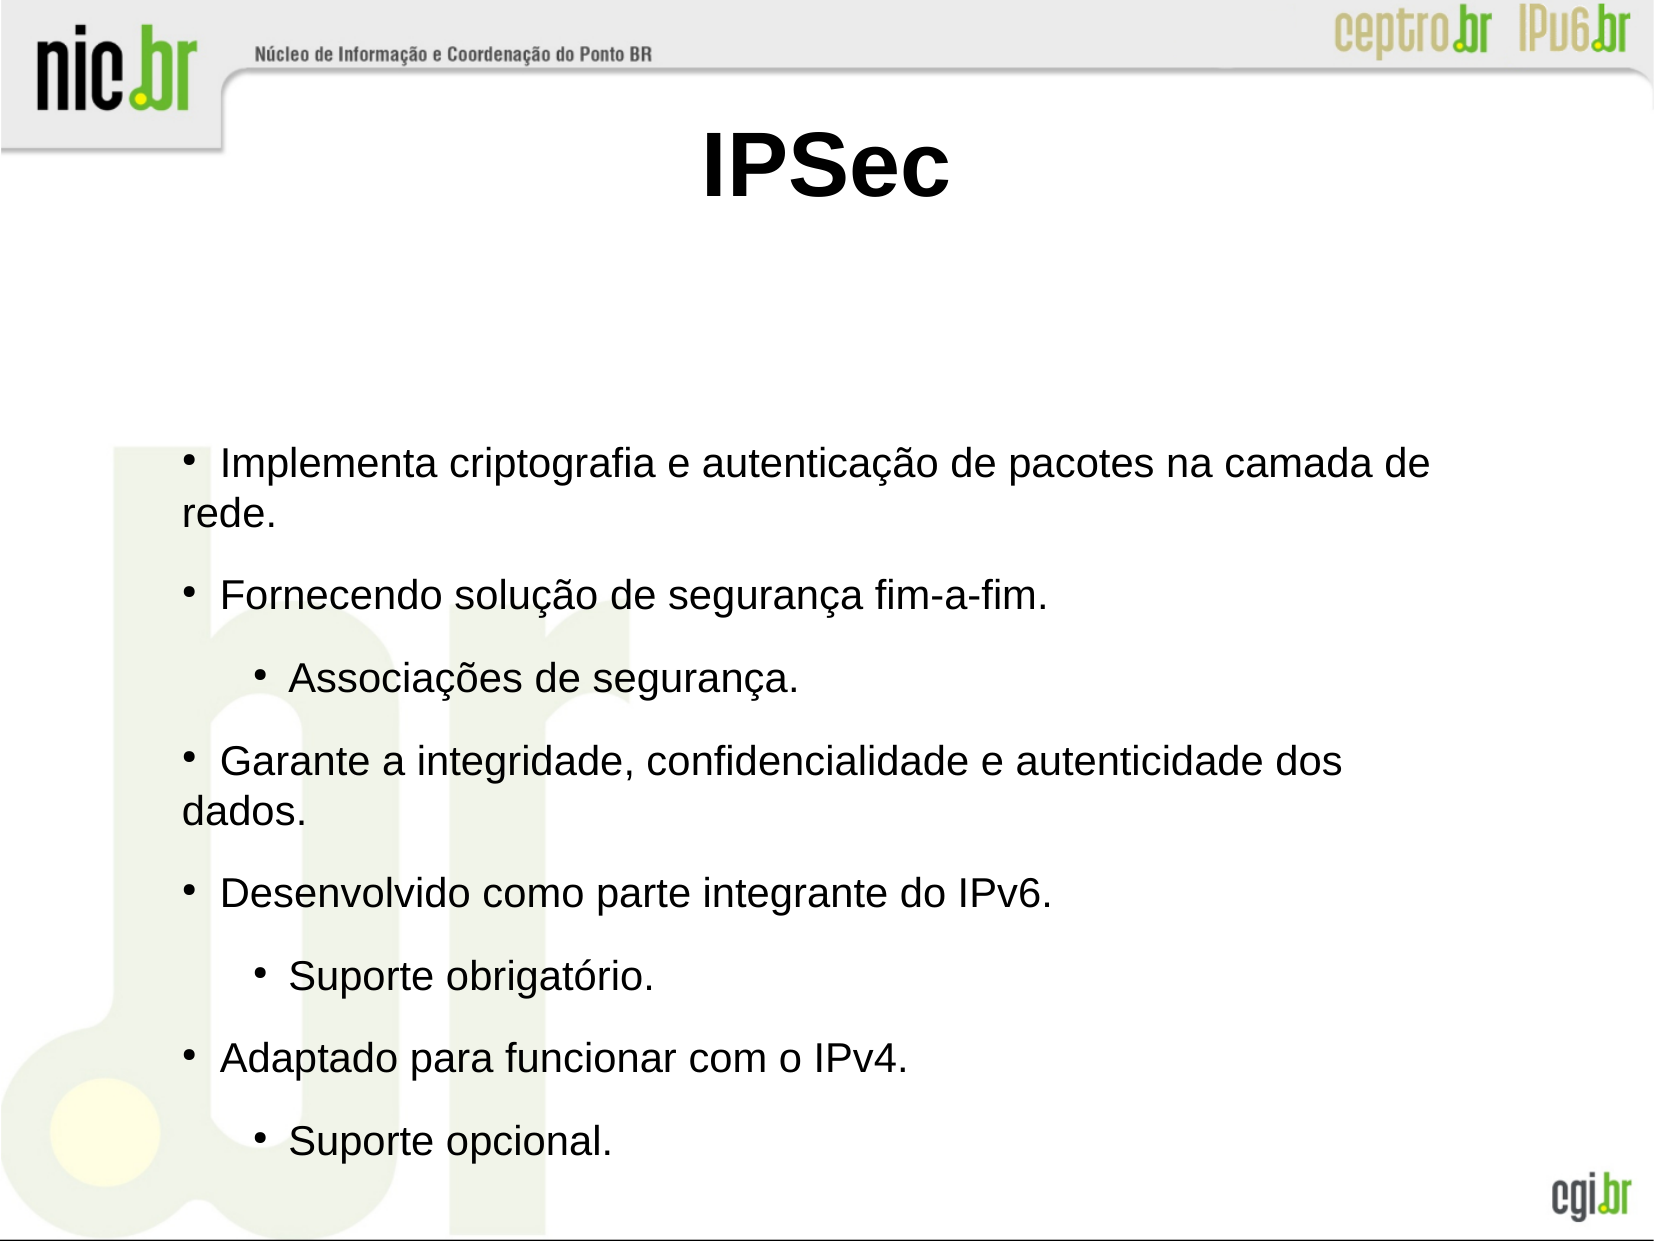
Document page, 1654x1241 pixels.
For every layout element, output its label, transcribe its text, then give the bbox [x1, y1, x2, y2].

picture [0, 0, 1654, 1241]
text_box Implementa criptografia e autenticação de pacotes na camada de rede. Fornecendo solução de segurança fim-a-fim. Associações de segurança. Garante a integridade, confidencialidade e autenticidade dos dados. Desenvolvido como parte integrante do IPv6. Suporte obrigatório. Adaptado para funcionar com o IPv4. Suporte opcional. [167, 428, 1487, 978]
text_box IPSec [73, 97, 1580, 215]
